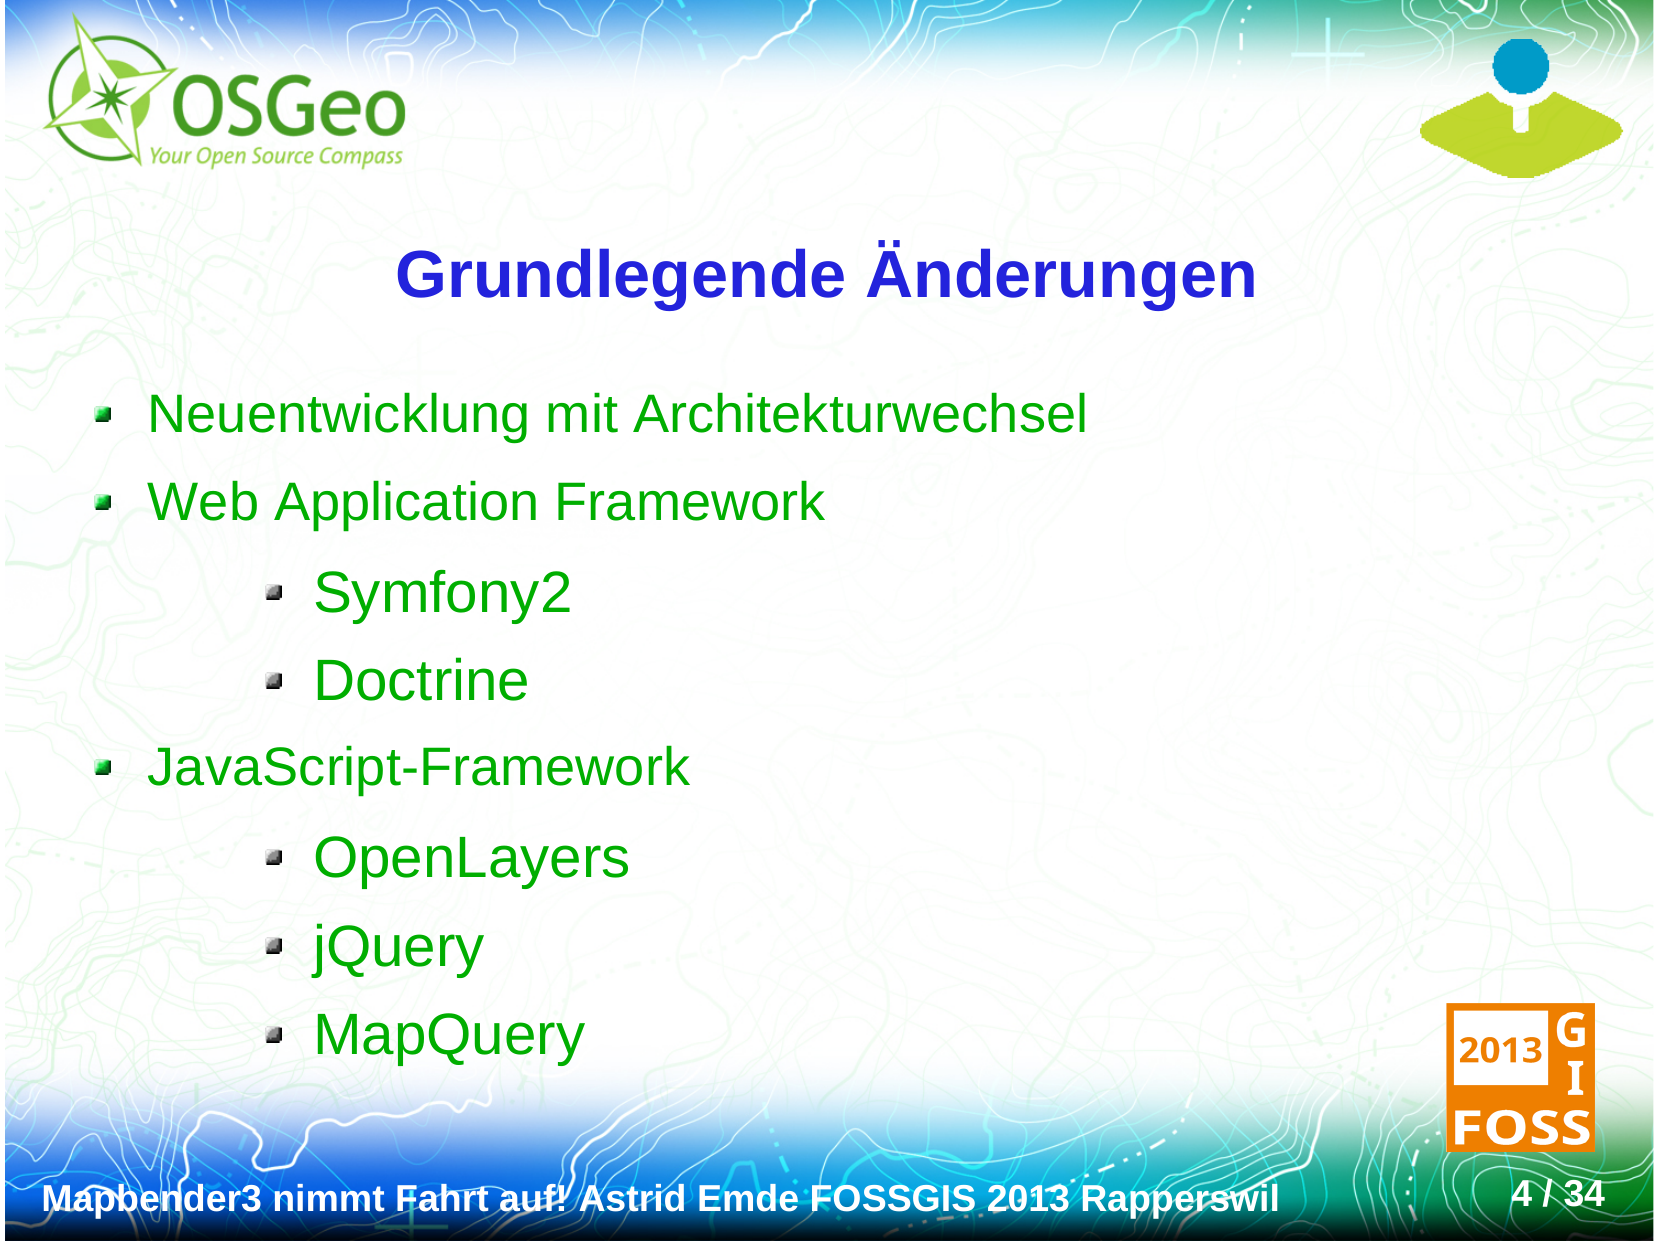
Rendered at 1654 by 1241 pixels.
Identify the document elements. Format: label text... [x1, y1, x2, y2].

list Neuentwicklung mit Architekturwechsel Web Application Framework Symfony2 Doctrine JavaScript-Framework OpenLayers jQuery MapQuery [76, 383, 1565, 1203]
title Grundlegende Änderungen [82, 200, 1571, 349]
picture [5, 0, 1654, 1241]
